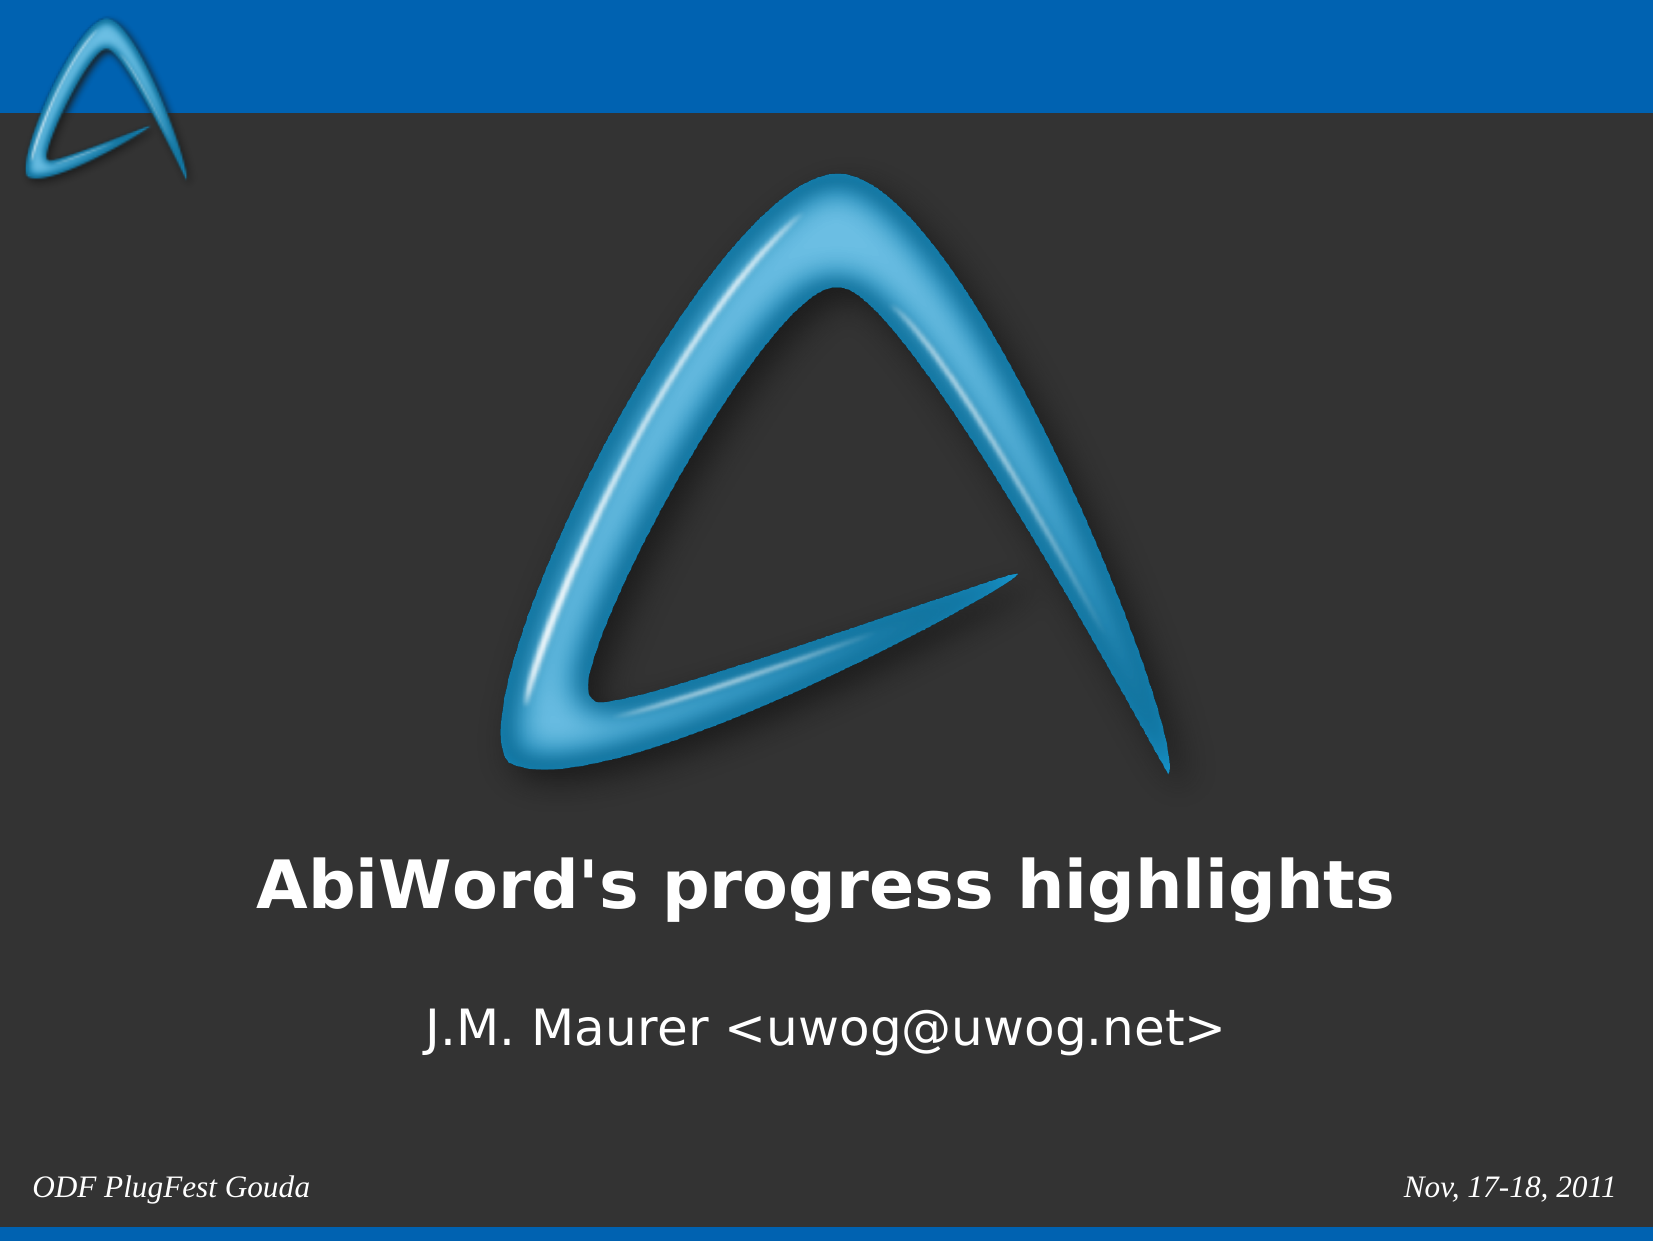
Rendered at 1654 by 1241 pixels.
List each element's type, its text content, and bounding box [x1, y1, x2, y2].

subtitle AbiWord's progress highlights J.M. Maurer <uwog@uwog.net> [38, 787, 1614, 1117]
picture [413, 121, 1239, 826]
picture [5, 5, 204, 194]
